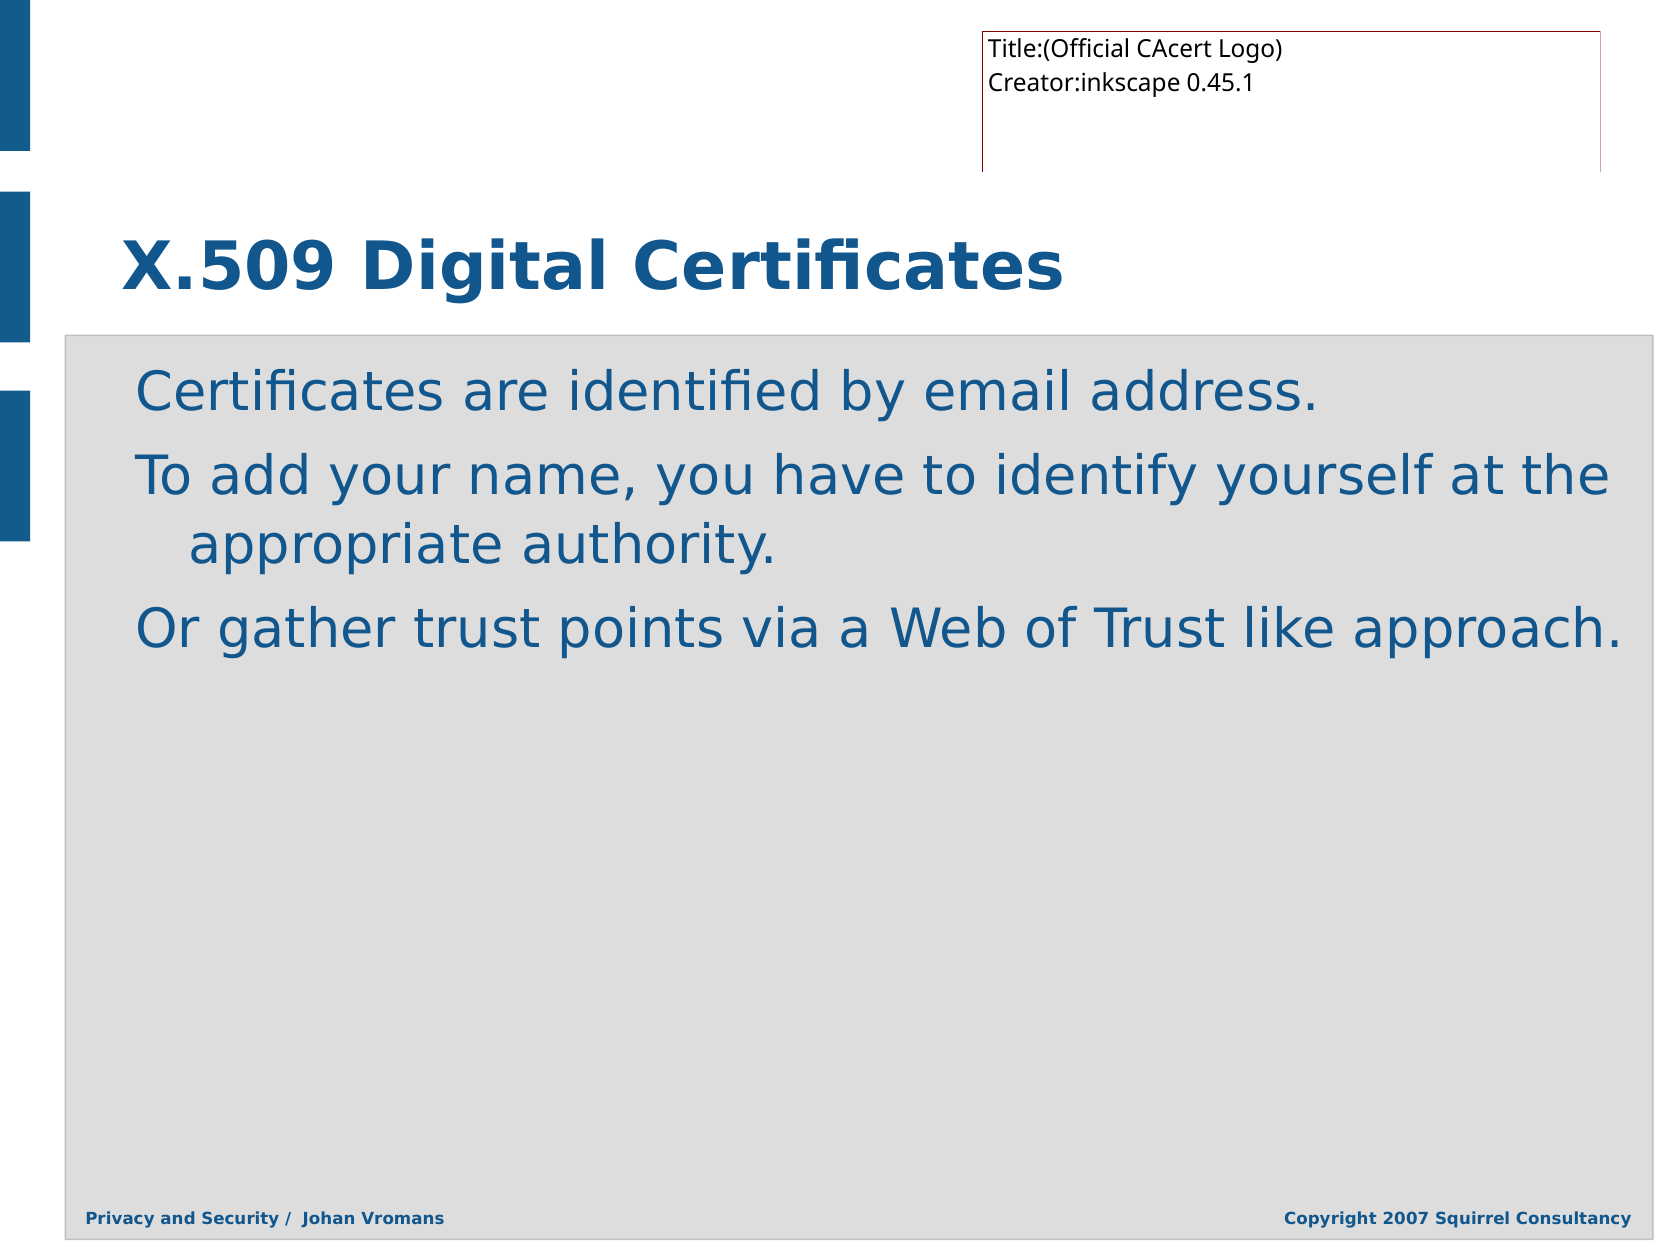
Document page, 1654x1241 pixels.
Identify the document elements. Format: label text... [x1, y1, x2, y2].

title X.509 Digital Certificates [121, 206, 1533, 326]
list Certificates are identified by email address. To add your name, you have to identify yourself at the appropriate authority. Or gather trust points via a Web of Trust like approach. [118, 354, 1654, 1182]
